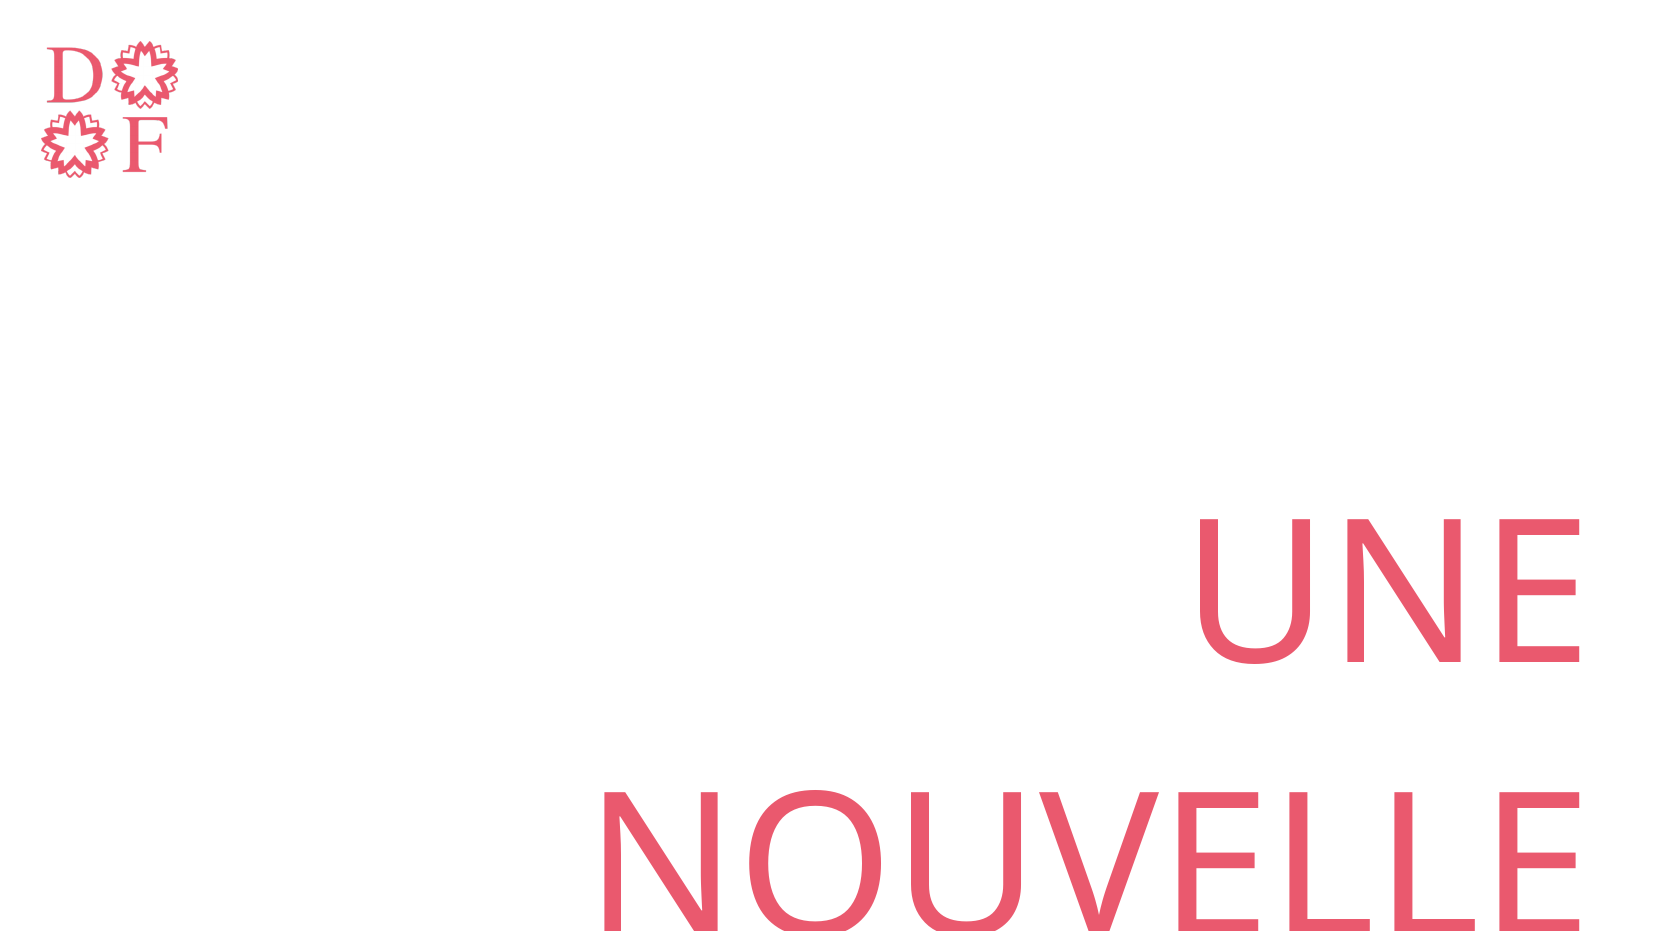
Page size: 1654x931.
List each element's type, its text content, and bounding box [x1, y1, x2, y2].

picture [41, 41, 178, 178]
text_box UNE NOUVELLE DÉFINITION [129, 441, 1607, 880]
